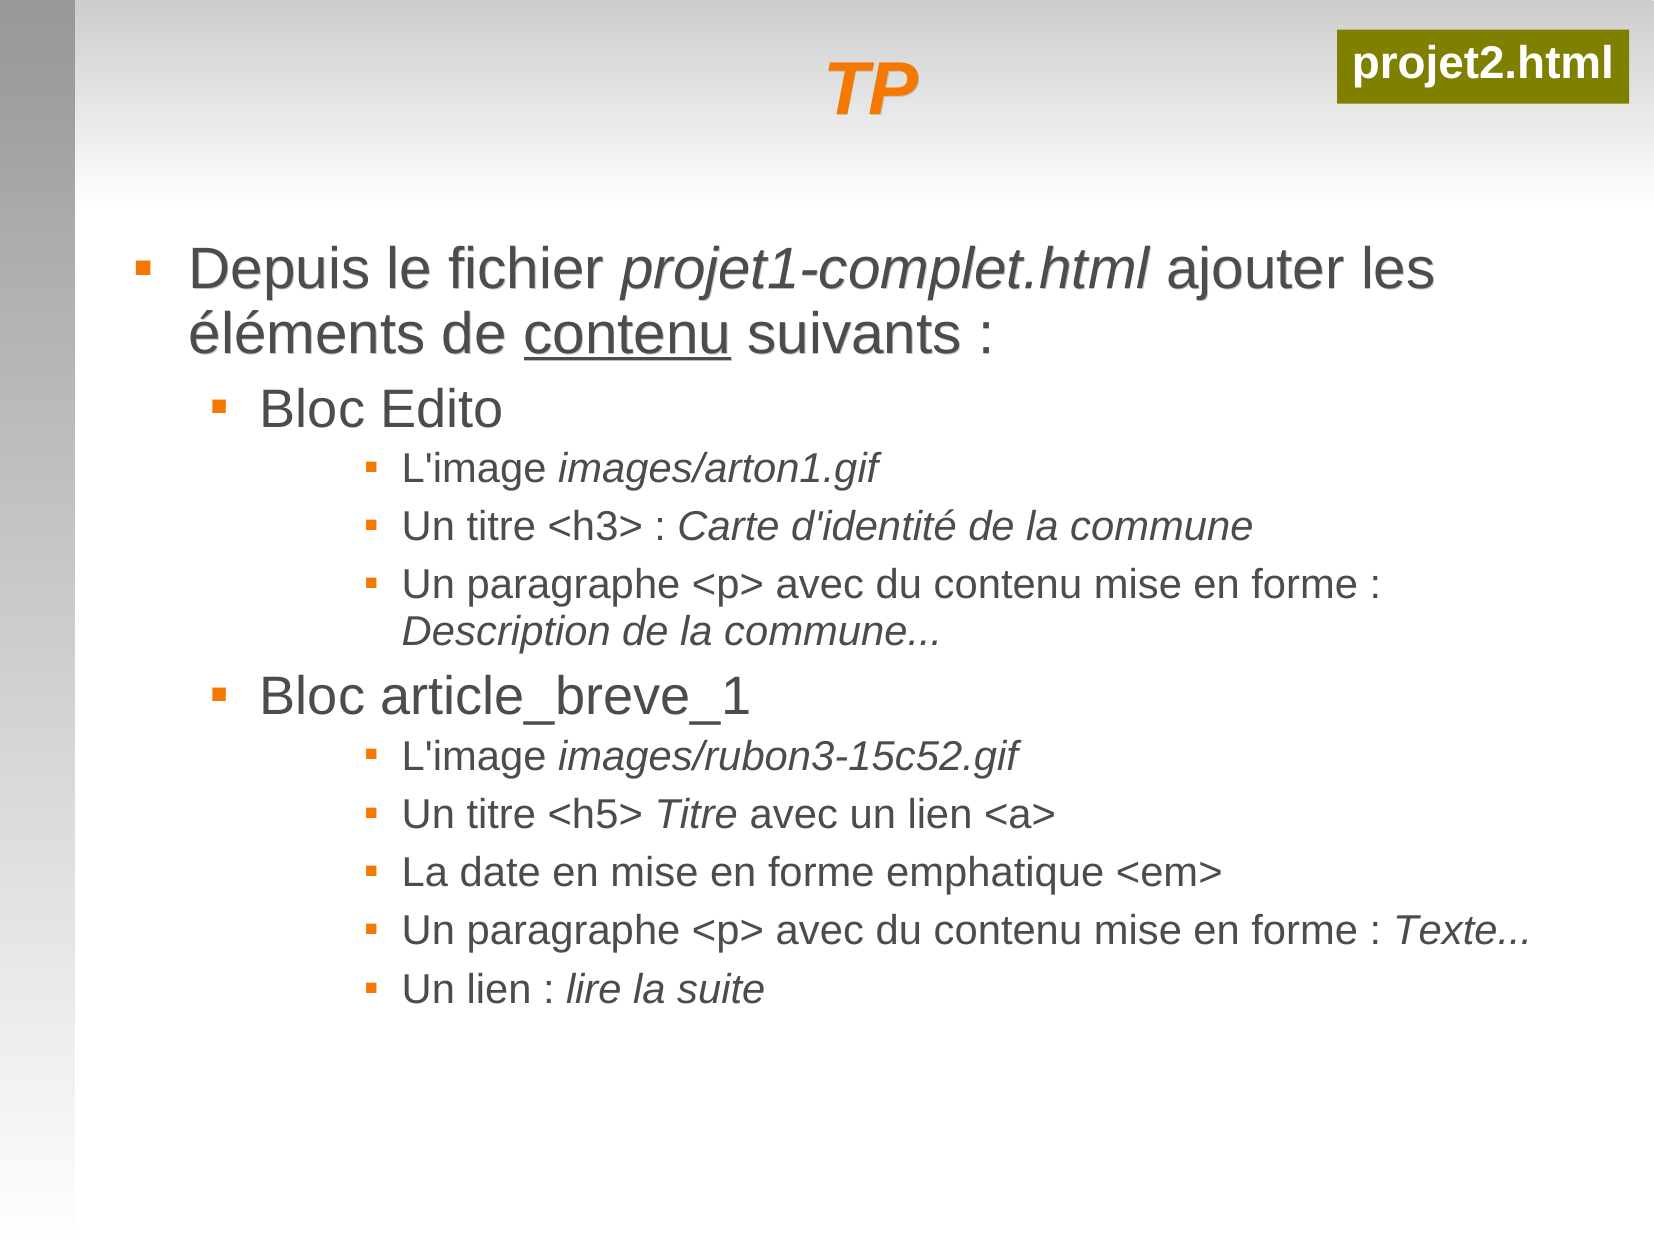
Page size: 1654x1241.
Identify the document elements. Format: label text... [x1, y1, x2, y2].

list Depuis le fichier projet1-complet.html ajouter les éléments de contenu suivants : Bloc Edito L'image images/arton1.gif Un titre <h3> : Carte d'identité de la commune Un paragraphe <p> avec du contenu mise en forme : Description de la commune... Bloc article_breve_1 L'image images/rubon3-15c52.gif Un titre <h5> Titre avec un lien <a> La date en mise en forme emphatique <em> Un paragraphe <p> avec du contenu mise en forme : Texte... Un lien : lire la suite [118, 236, 1595, 1167]
title TP [88, 0, 1654, 178]
text_box projet2.html [1337, 29, 1630, 104]
